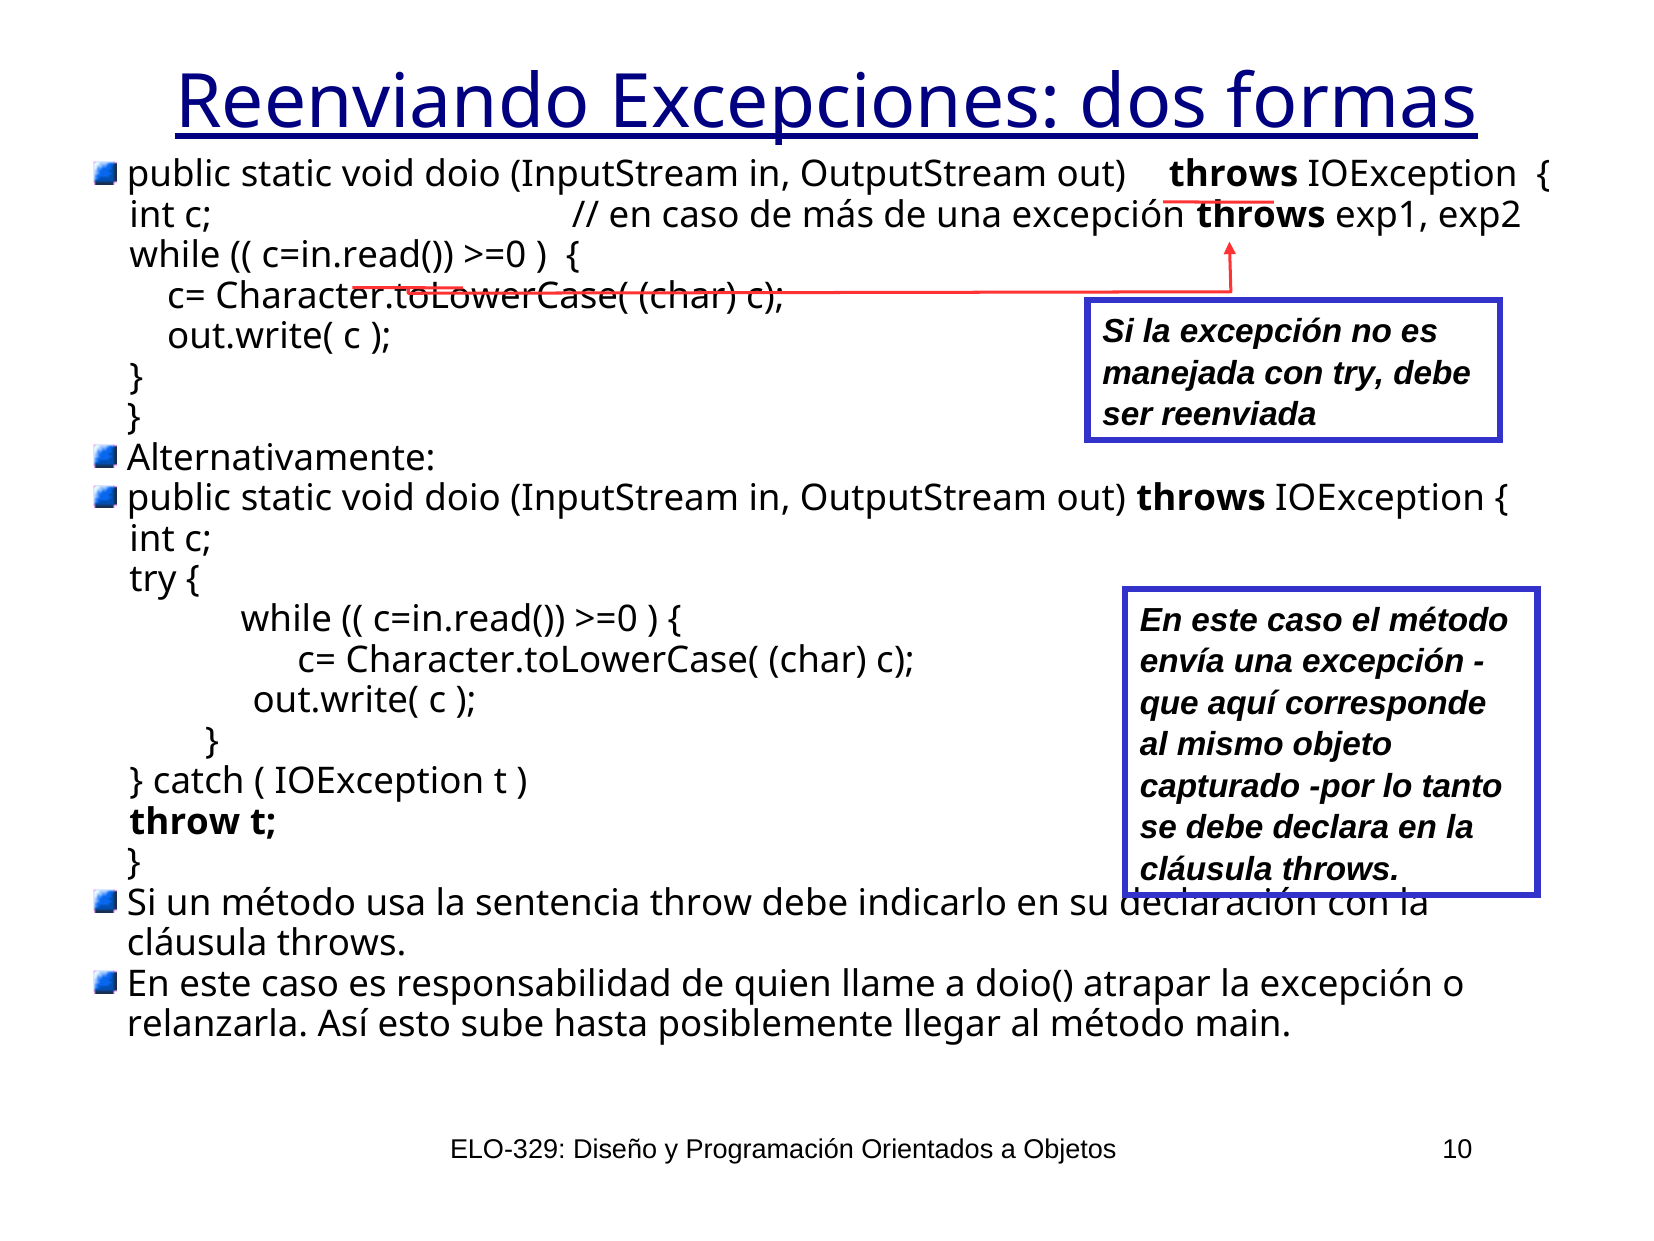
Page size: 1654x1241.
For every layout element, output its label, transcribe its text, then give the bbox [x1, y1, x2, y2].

list public static void doio (InputStream in, OutputStream out) throws IOException { int c; // en caso de más de una excepción throws exp1, exp2 while (( c=in.read()) >=0 ) { c= Character.toLowerCase( (char) c); out.write( c ); } } Alternativamente: public static void doio (InputStream in, OutputStream out) throws IOException { int c; try { while (( c=in.read()) >=0 ) { c= Character.toLowerCase( (char) c); out.write( c ); } } catch ( IOException t ) throw t; } Si un método usa la sentencia throw debe indicarlo en su declaración con la cláusula throws. En este caso es responsabilidad de quien llame a doio() atrapar la excepción o relanzarla. Así esto sube hasta posiblemente llegar al método main. [82, 149, 1571, 1138]
text_box Si la excepción no es manejada con try, debe ser reenviada [1087, 300, 1501, 441]
title Reenviando Excepciones: dos formas [82, 49, 1571, 149]
text_box En este caso el método envía una excepción - que aquí corresponde al mismo objeto capturado -por lo tanto se debe declara en la cláusula throws. [1124, 588, 1538, 895]
